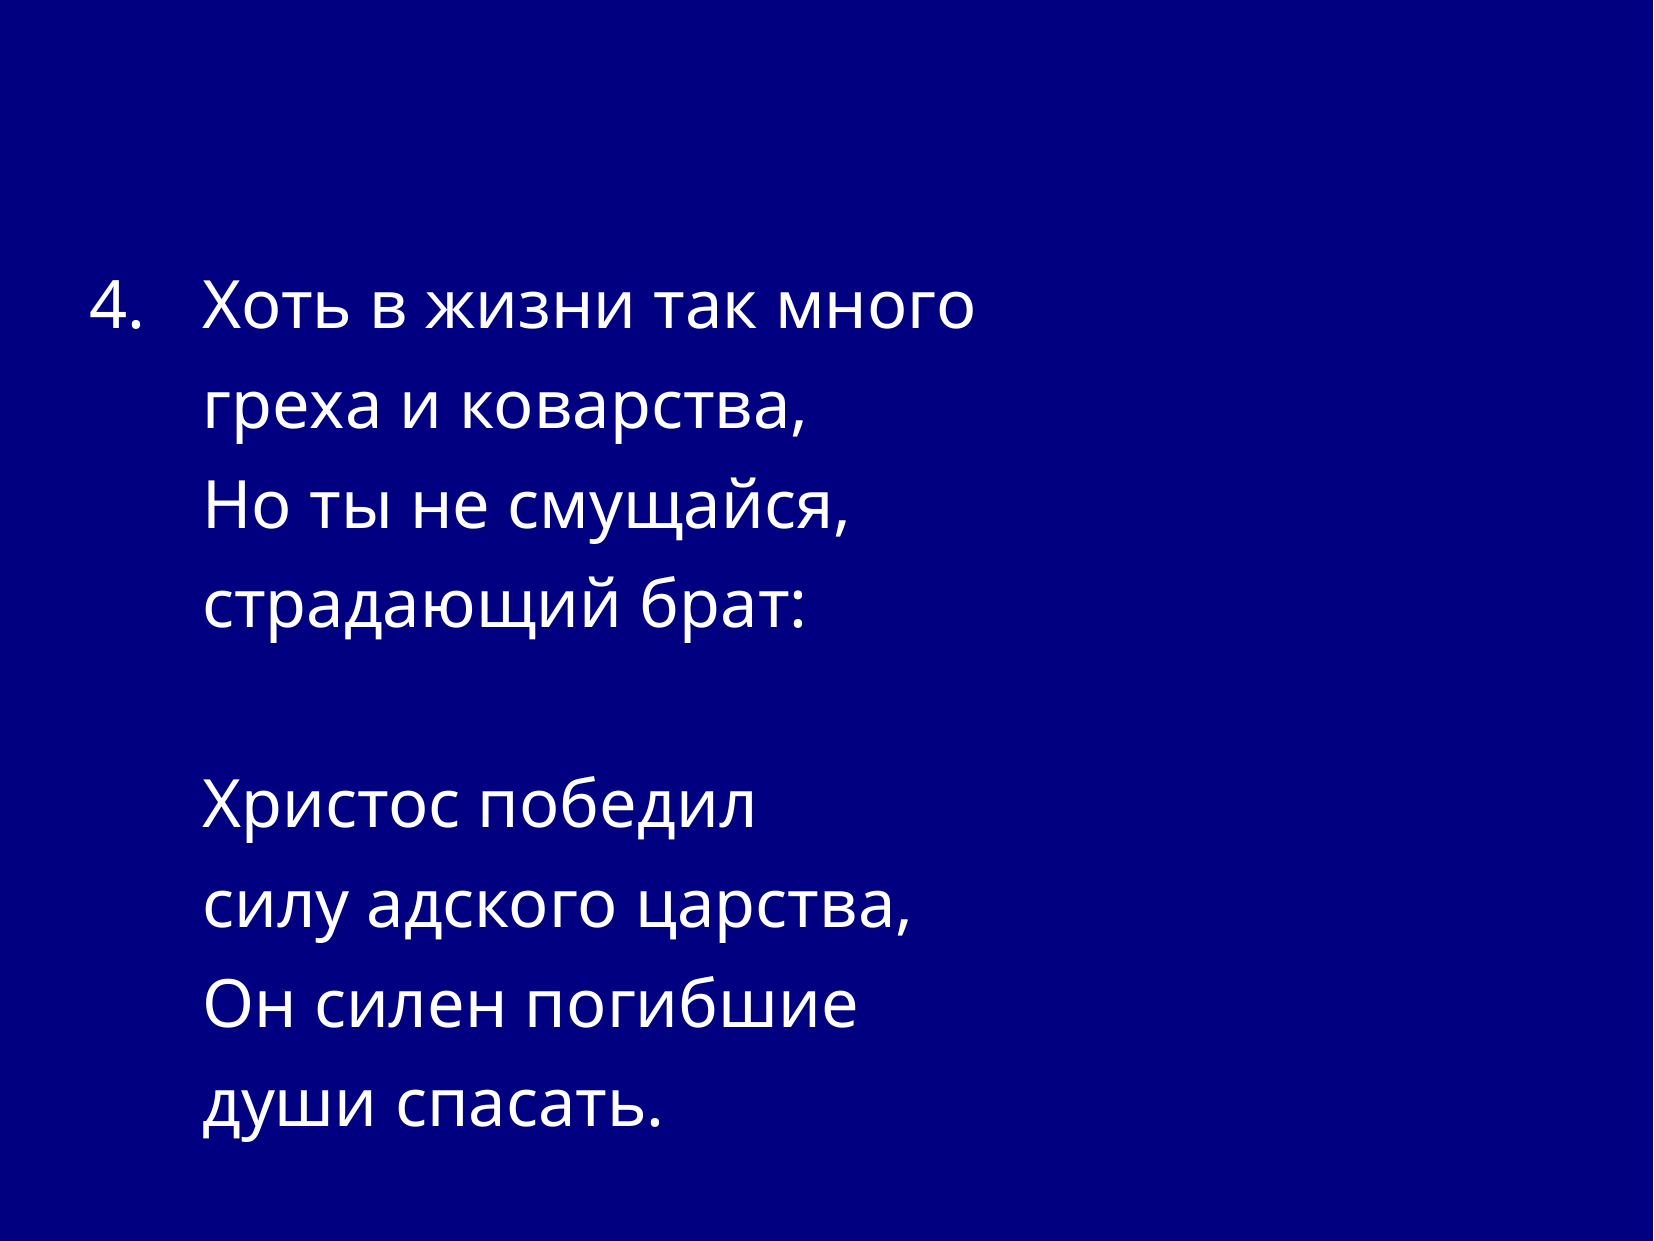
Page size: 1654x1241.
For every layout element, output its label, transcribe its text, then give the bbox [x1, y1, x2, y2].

text_box 4. Хоть в жизни так много греха и коварства, Но ты не смущайся, страдающий брат: Христос победил силу адского царства, Он силен погибшие души спасать. [75, 150, 1576, 1163]
